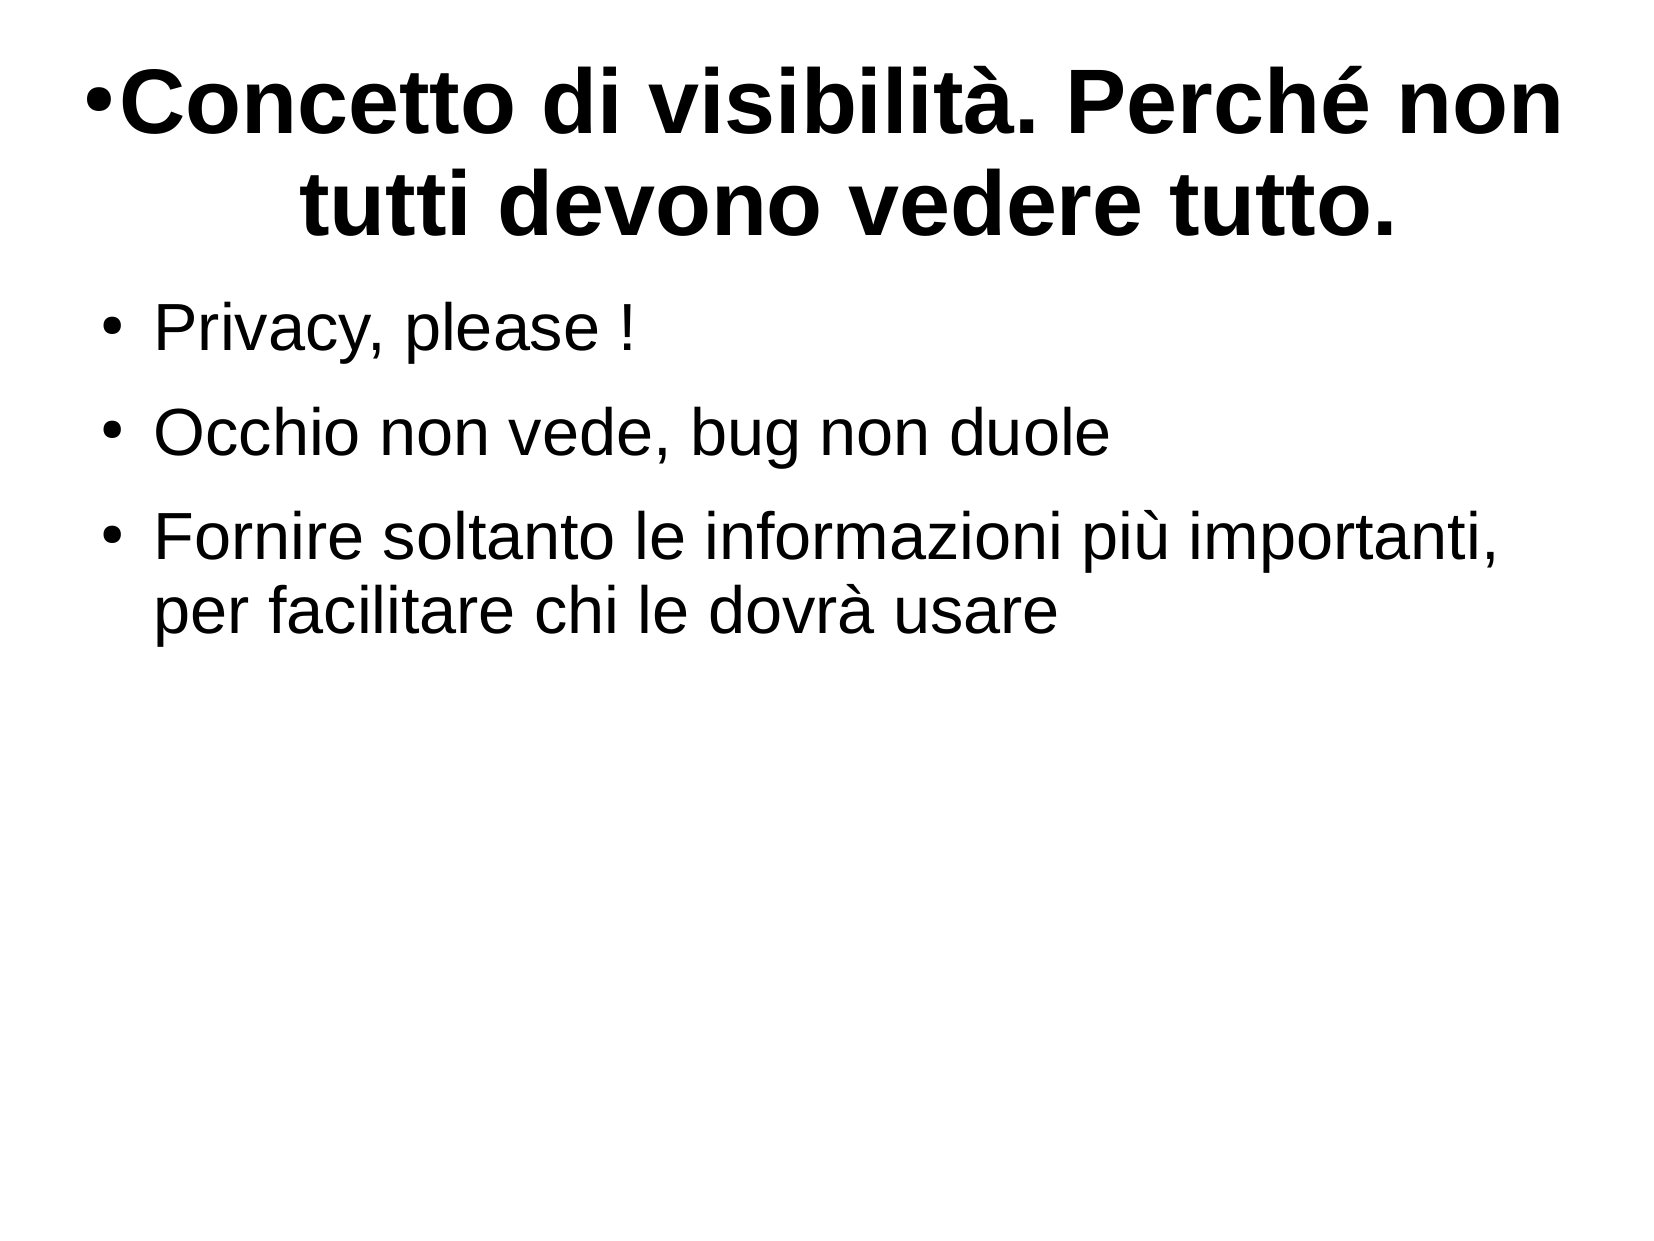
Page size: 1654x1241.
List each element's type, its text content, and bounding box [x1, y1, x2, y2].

list Privacy, please ! Occhio non vede, bug non duole Fornire soltanto le informazioni più importanti, per facilitare chi le dovrà usare [82, 290, 1571, 1109]
title Concetto di visibilità. Perché non tutti devono vedere tutto. [82, 49, 1571, 257]
